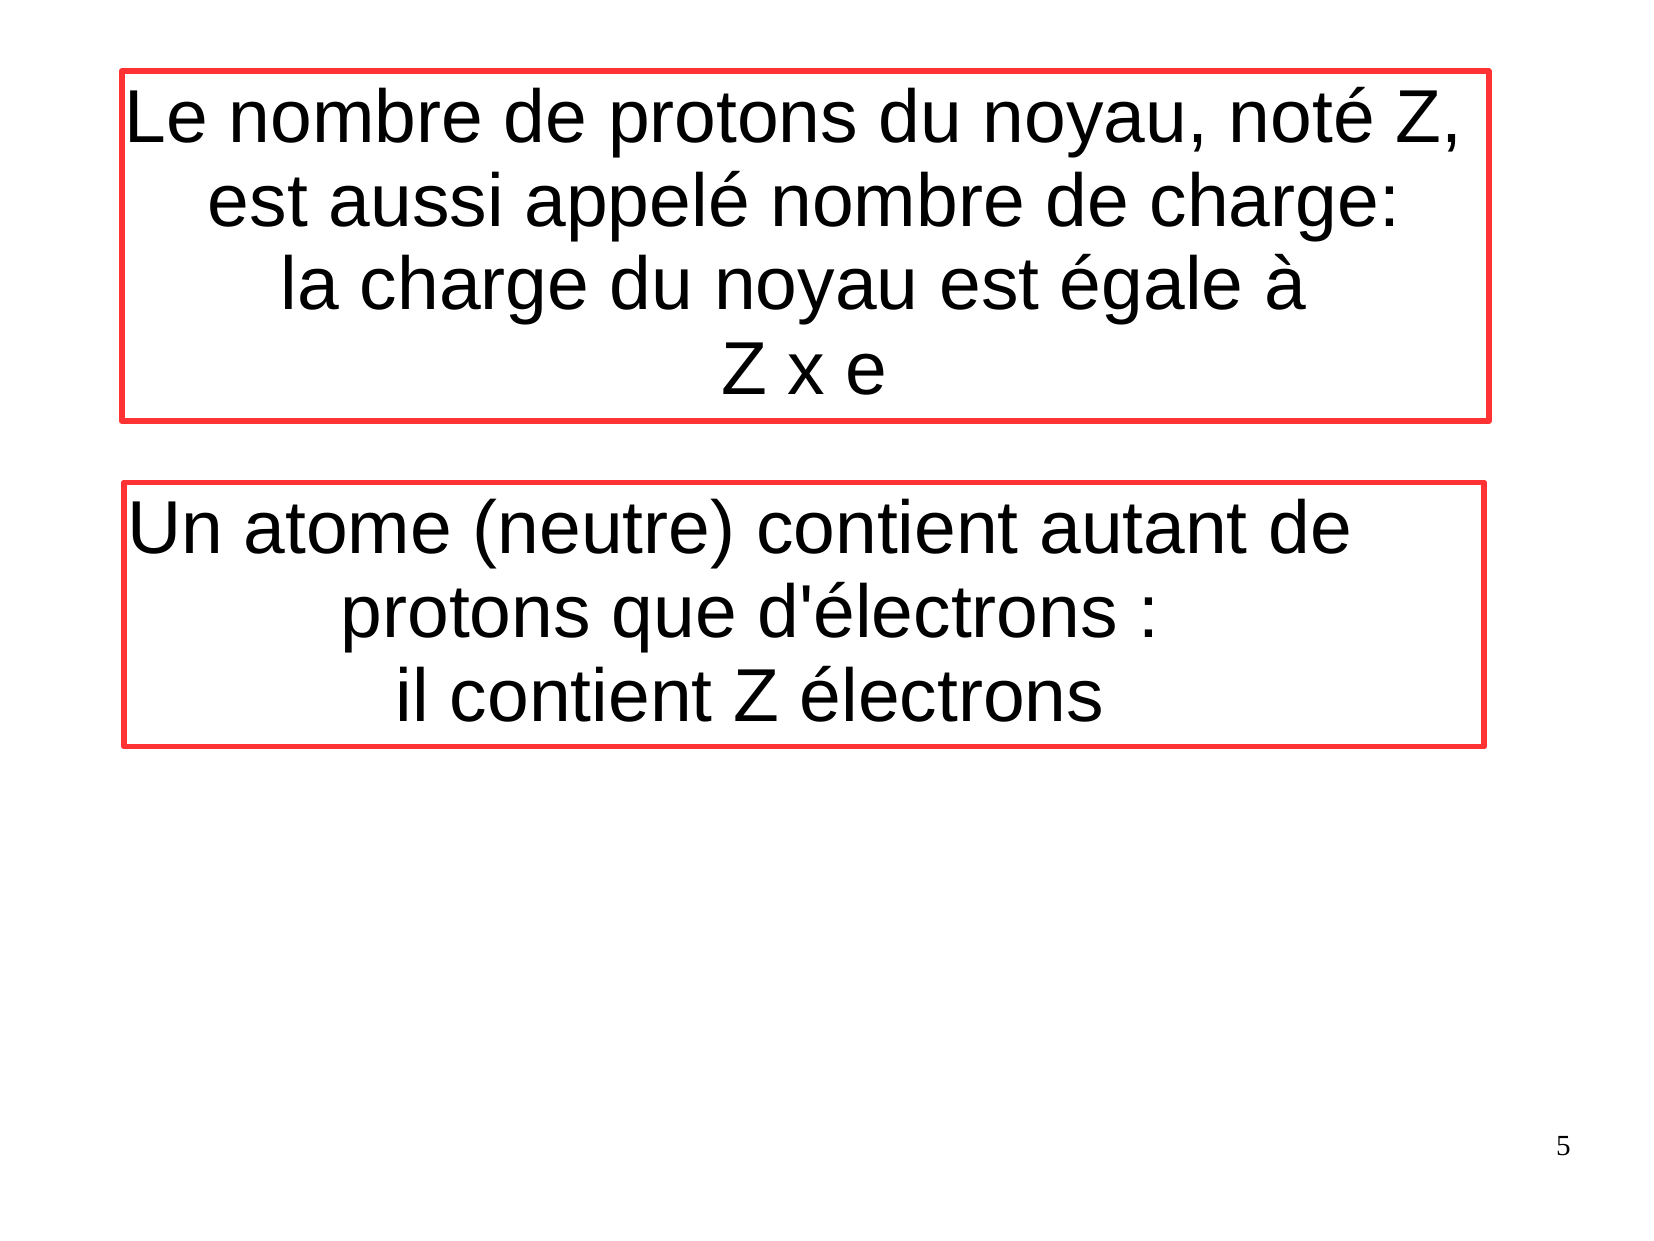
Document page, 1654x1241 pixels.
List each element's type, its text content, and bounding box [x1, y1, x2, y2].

text_box Un atome (neutre) contient autant de protons que d'électrons : il contient Z électrons [124, 482, 1485, 747]
text_box Le nombre de protons du noyau, noté Z, est aussi appelé nombre de charge: la charge du noyau est égale à Z x e [121, 71, 1489, 422]
